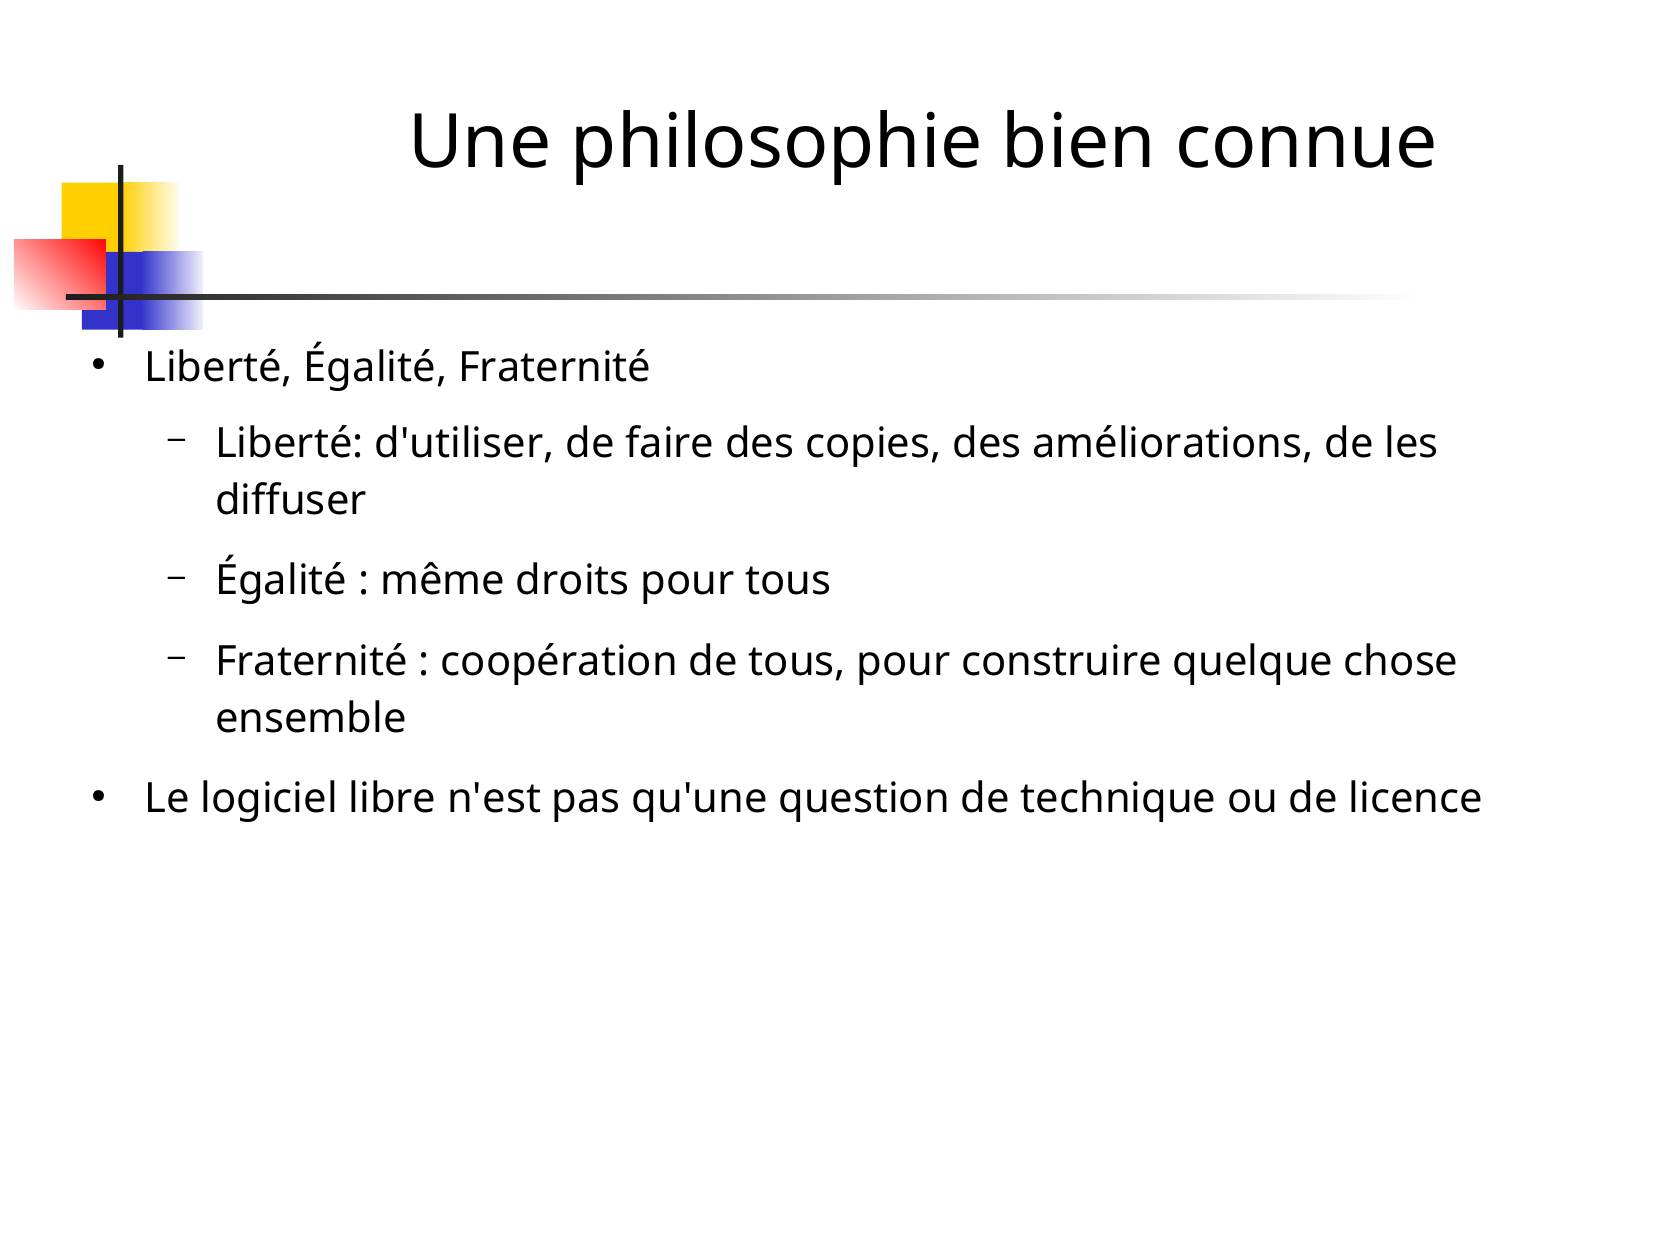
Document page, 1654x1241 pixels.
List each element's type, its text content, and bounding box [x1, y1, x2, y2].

title Une philosophie bien connue [313, 34, 1534, 242]
list Liberté, Égalité, Fraternité Liberté: d'utiliser, de faire des copies, des améliorations, de les diffuser Égalité : même droits pour tous Fraternité : coopération de tous, pour construire quelque chose ensemble Le logiciel libre n'est pas qu'une question de technique ou de licence [73, 261, 1592, 1044]
